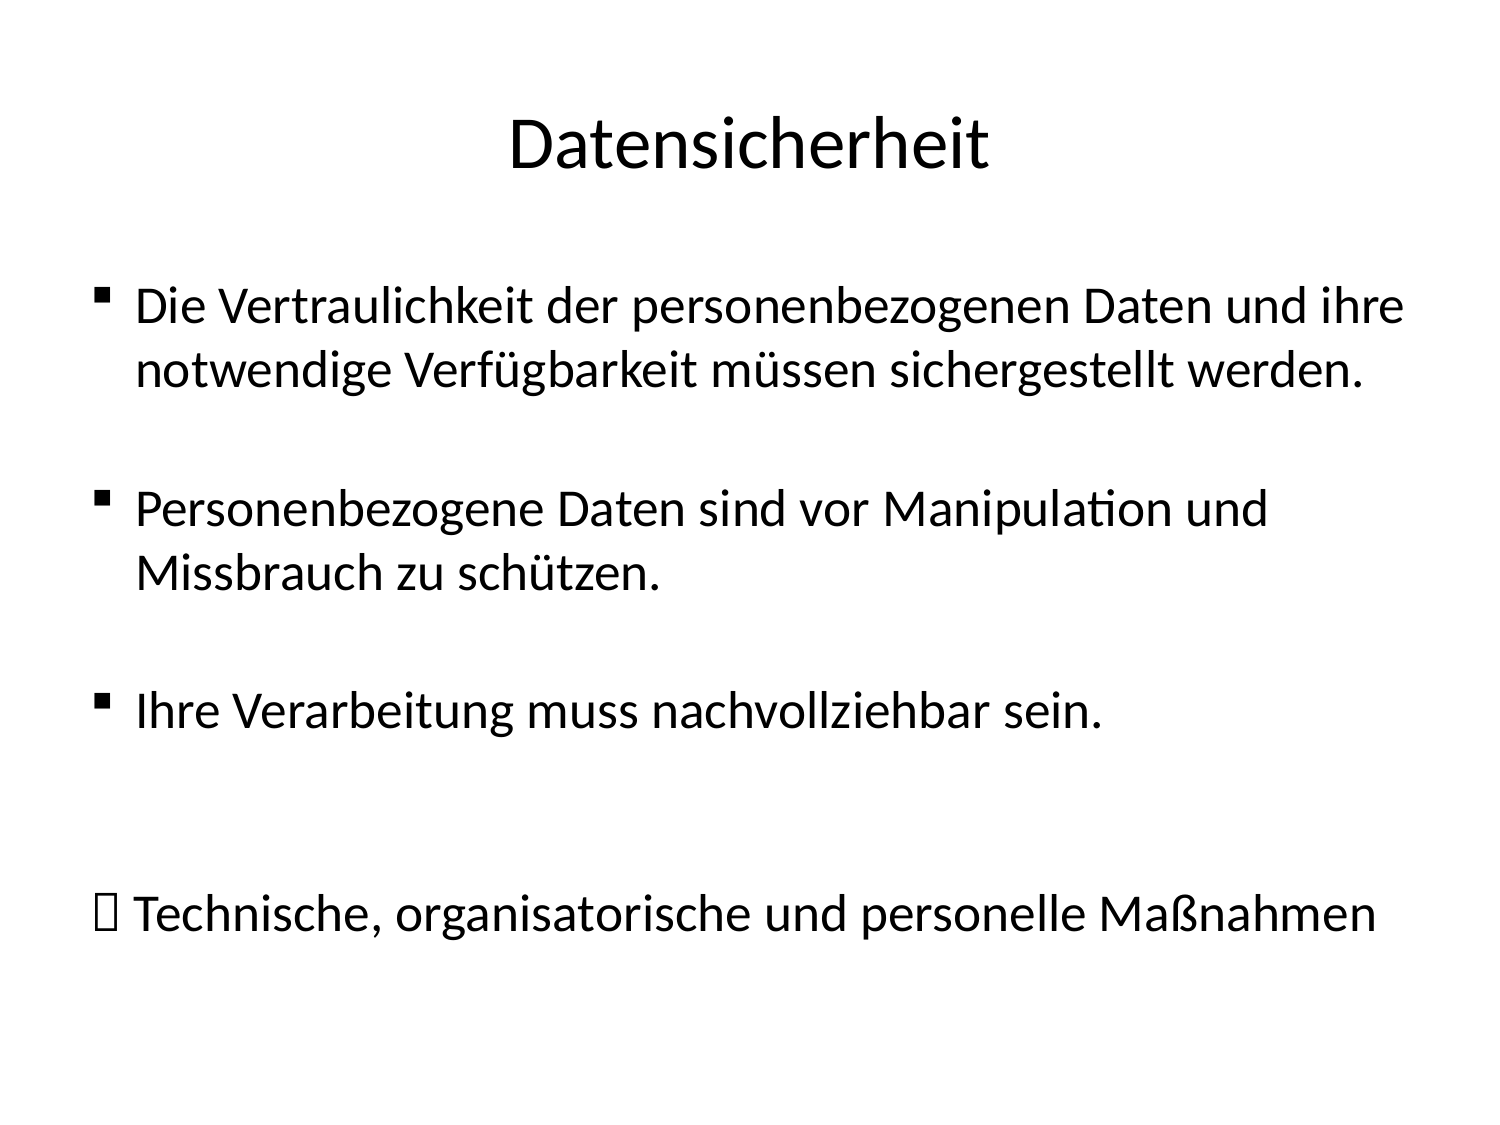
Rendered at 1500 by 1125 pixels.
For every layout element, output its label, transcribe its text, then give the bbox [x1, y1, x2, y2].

list Die Vertraulichkeit der personenbezogenen Daten und ihre notwendige Verfügbarkeit müssen sichergestellt werden. Personenbezogene Daten sind vor Manipulation und Missbrauch zu schützen. Ihre Verarbeitung muss nachvollziehbar sein.  Technische, organisatorische und personelle Maßnahmen [75, 262, 1425, 1005]
title Datensicherheit [75, 45, 1425, 233]
